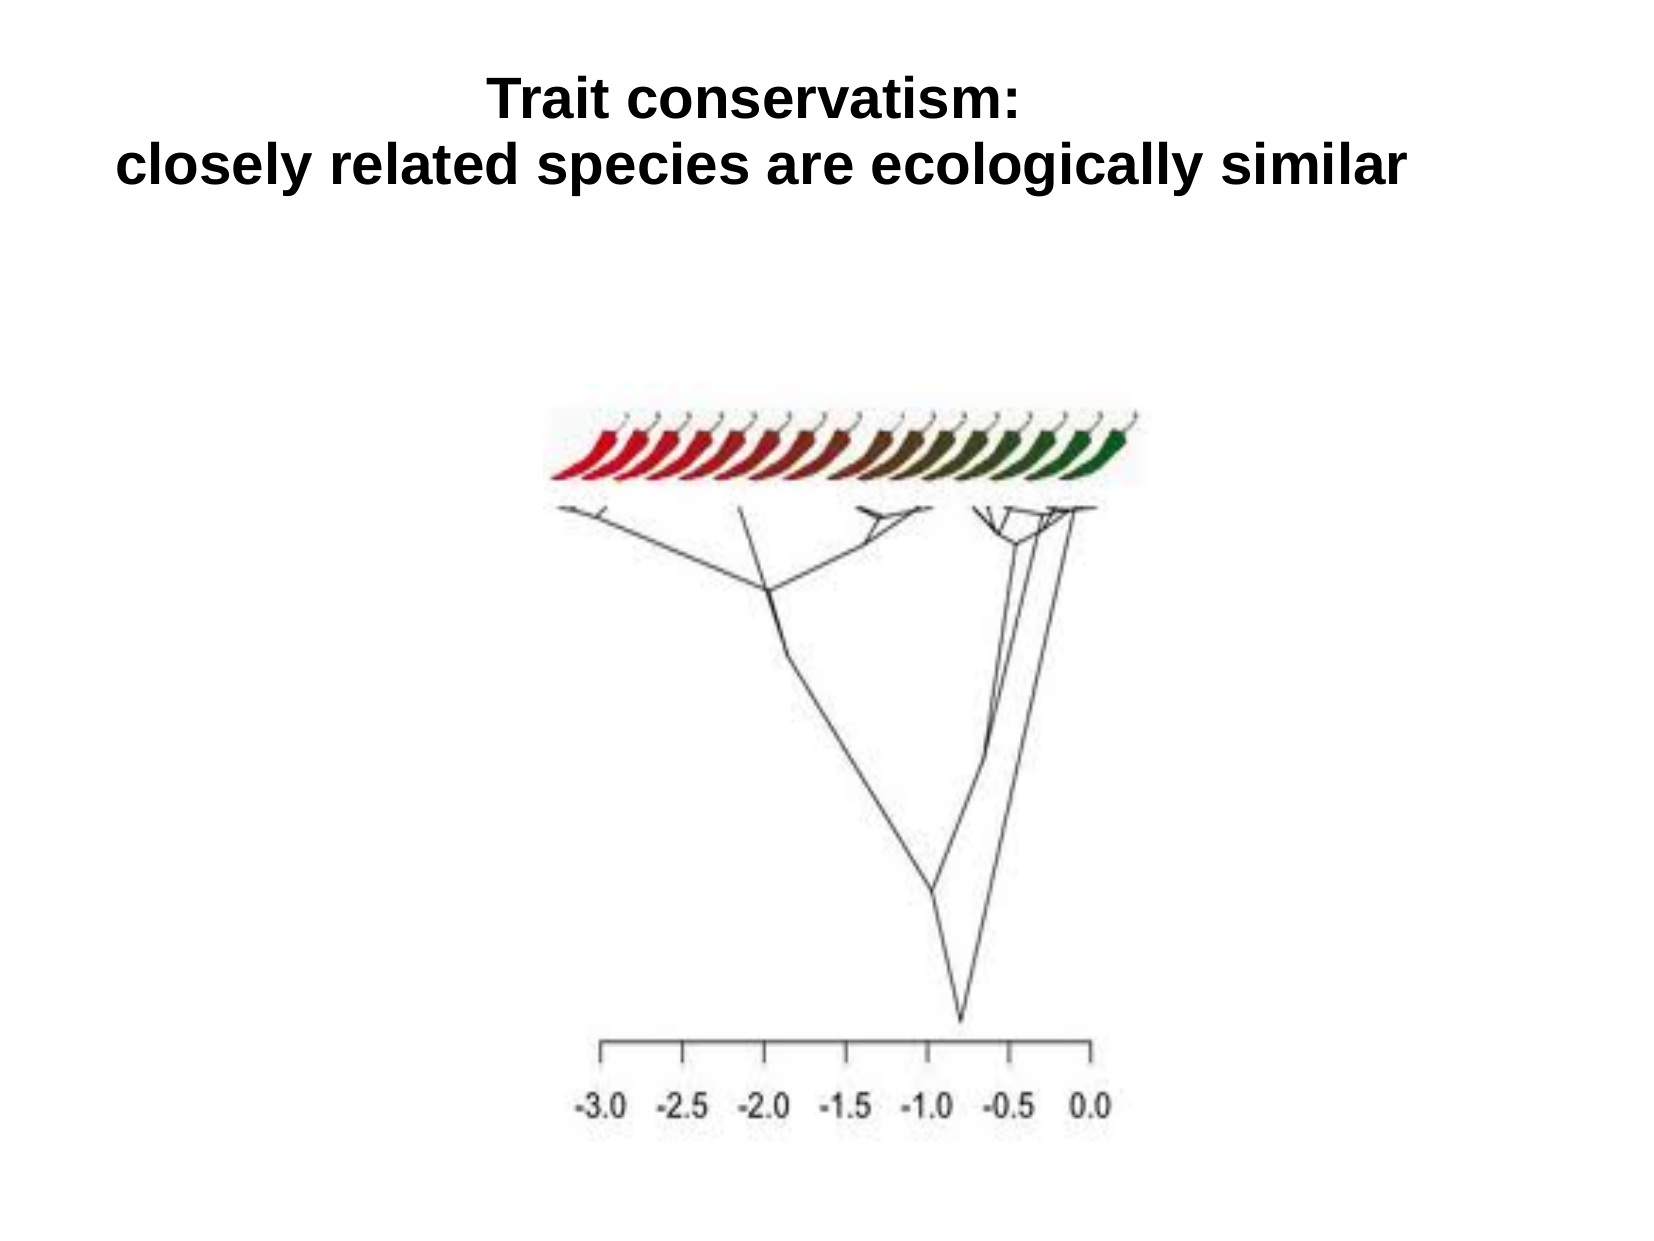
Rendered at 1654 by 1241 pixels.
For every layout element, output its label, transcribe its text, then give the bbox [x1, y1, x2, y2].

picture [543, 383, 1152, 1152]
text_box Trait conservatism: closely related species are ecologically similar [100, 58, 1654, 207]
